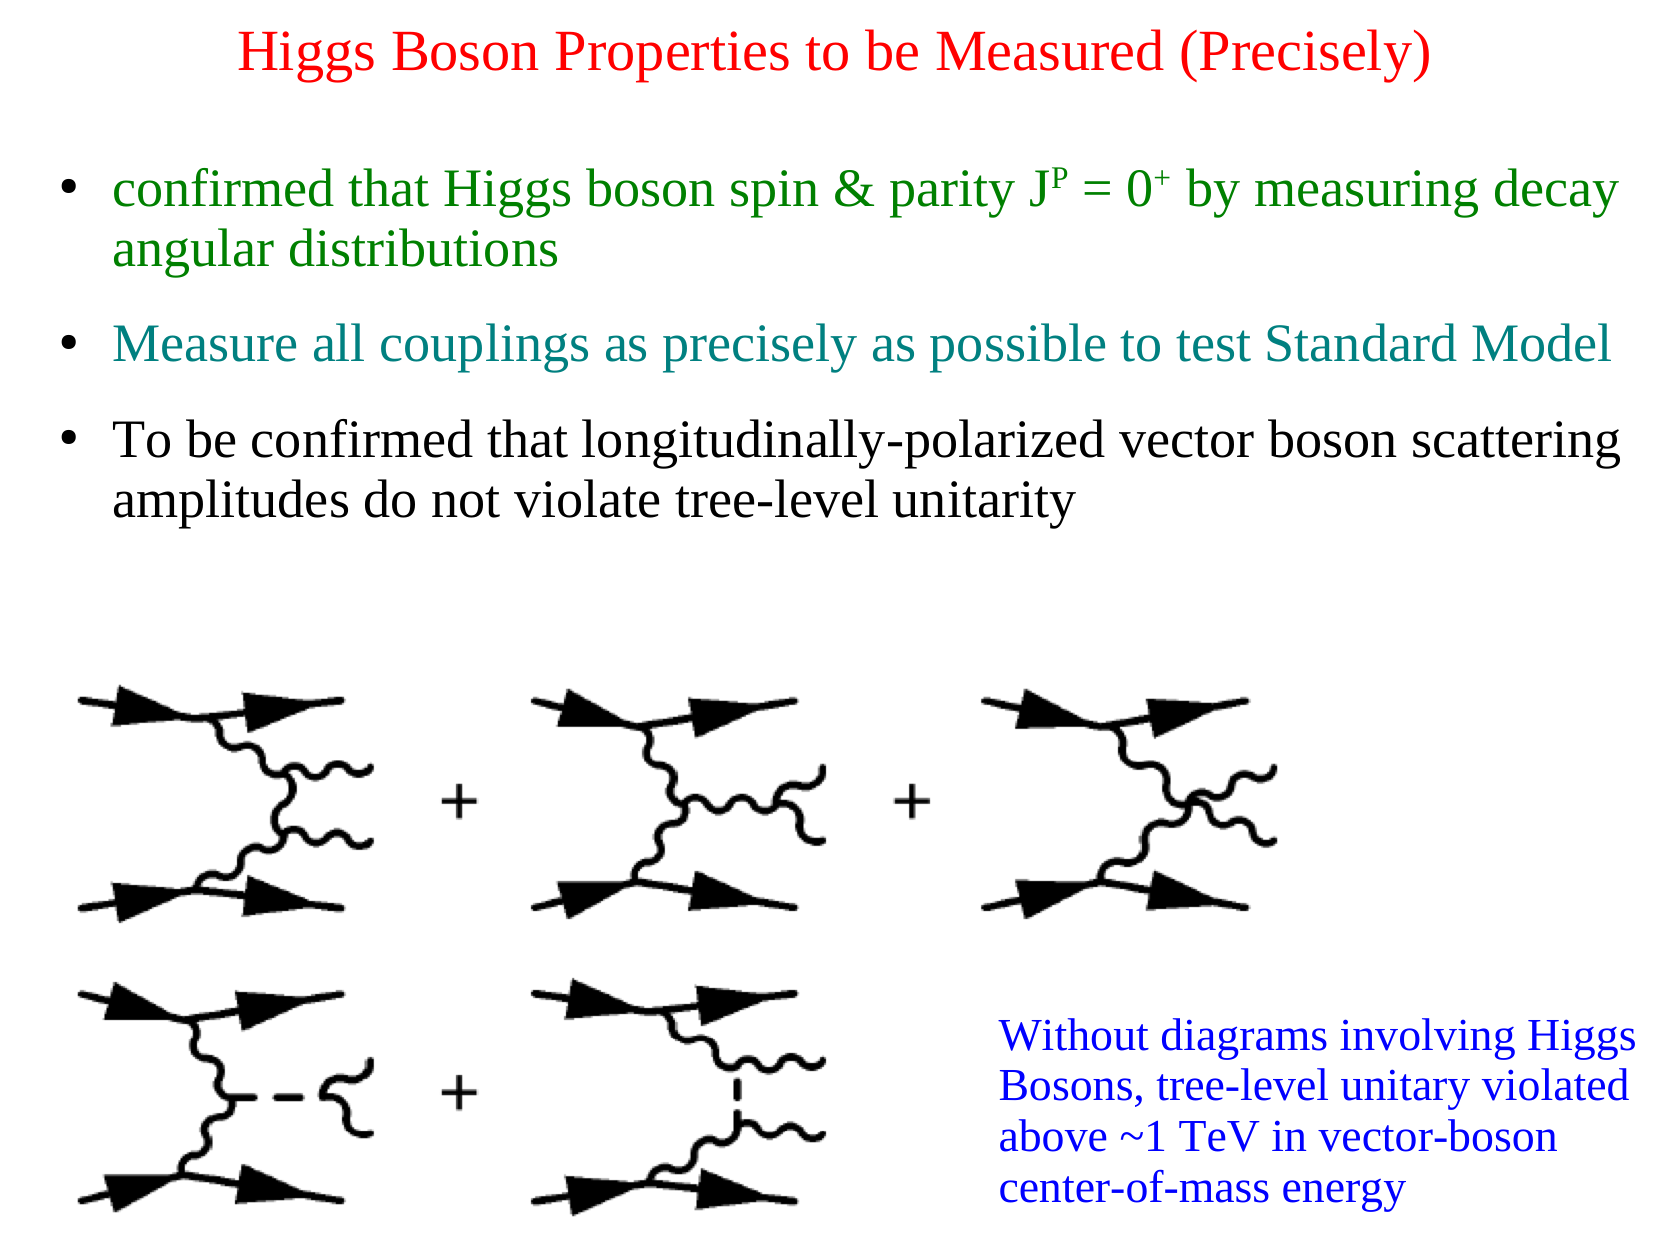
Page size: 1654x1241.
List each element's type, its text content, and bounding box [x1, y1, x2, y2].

picture [57, 668, 1297, 1225]
title Higgs Boson Properties to be Measured (Precisely) [128, 0, 1541, 144]
list confirmed that Higgs boson spin & parity JP = 0+ by measuring decay angular distributions Measure all couplings as precisely as possible to test Standard Model To be confirmed that longitudinally-polarized vector boson scattering amplitudes do not violate tree-level unitarity [41, 158, 1635, 1154]
text_box Without diagrams involving Higgs Bosons, tree-level unitary violated above ~1 TeV in vector-boson center-of-mass energy [998, 1009, 1637, 1213]
